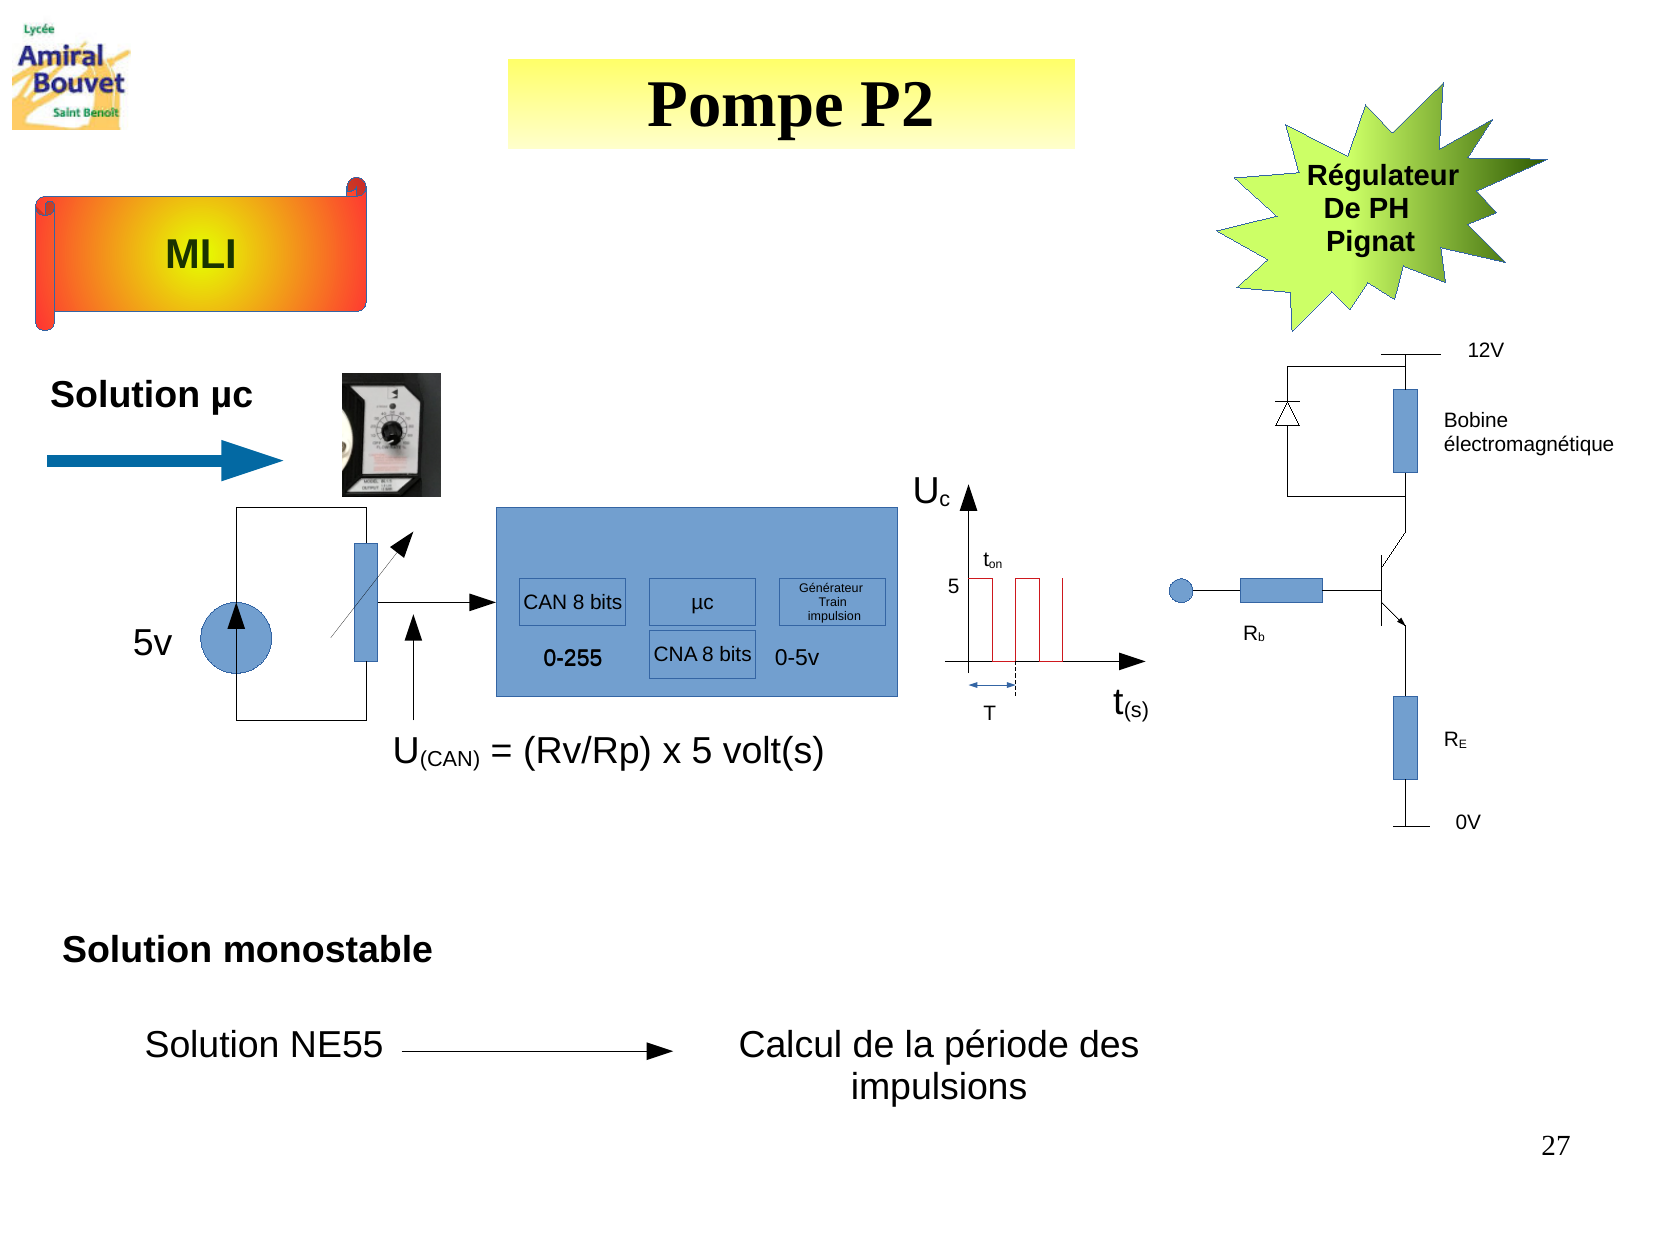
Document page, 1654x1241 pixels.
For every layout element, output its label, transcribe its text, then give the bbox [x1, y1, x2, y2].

text_box [1169, 578, 1193, 603]
text_box RE [1429, 720, 1501, 766]
text_box CNA 8 bits [649, 630, 756, 679]
text_box [496, 507, 898, 697]
text_box MLI [35, 186, 367, 312]
text_box Pompe P2 [508, 59, 1075, 149]
text_box Régulateur De PH Pignat [1216, 82, 1548, 332]
text_box [1393, 696, 1418, 780]
text_box Calcul de la période des impulsions [685, 1015, 1193, 1115]
text_box Uc [897, 462, 969, 532]
text_box µc [649, 578, 756, 626]
text_box Bobine électromagnétique [1429, 401, 1630, 463]
text_box U(CAN) = (Rv/Rp) x 5 volt(s) [377, 722, 875, 792]
text_box Solution µc [35, 366, 272, 423]
text_box 0-255 [507, 637, 638, 679]
text_box [354, 543, 378, 606]
text_box 0-5v [755, 637, 839, 679]
text_box 12V [1452, 331, 1524, 370]
text_box Générateur Train impulsion [779, 578, 886, 626]
text_box Solution NE55 [129, 1015, 685, 1073]
text_box CAN 8 bits [519, 578, 626, 626]
text_box ton [968, 540, 1028, 586]
text_box T [968, 694, 1016, 733]
text_box [354, 579, 378, 662]
text_box t(s) [1098, 673, 1170, 743]
text_box [200, 602, 236, 674]
picture [342, 373, 441, 497]
text_box [237, 602, 272, 674]
text_box 0V [1440, 803, 1512, 842]
picture [12, 12, 131, 131]
text_box 5 [933, 566, 981, 606]
text_box MLI [35, 209, 55, 331]
text_box 5v [118, 614, 189, 671]
text_box [1393, 389, 1418, 473]
text_box Rb [1228, 614, 1300, 660]
text_box [1240, 578, 1323, 603]
text_box Solution monostable [47, 921, 485, 981]
